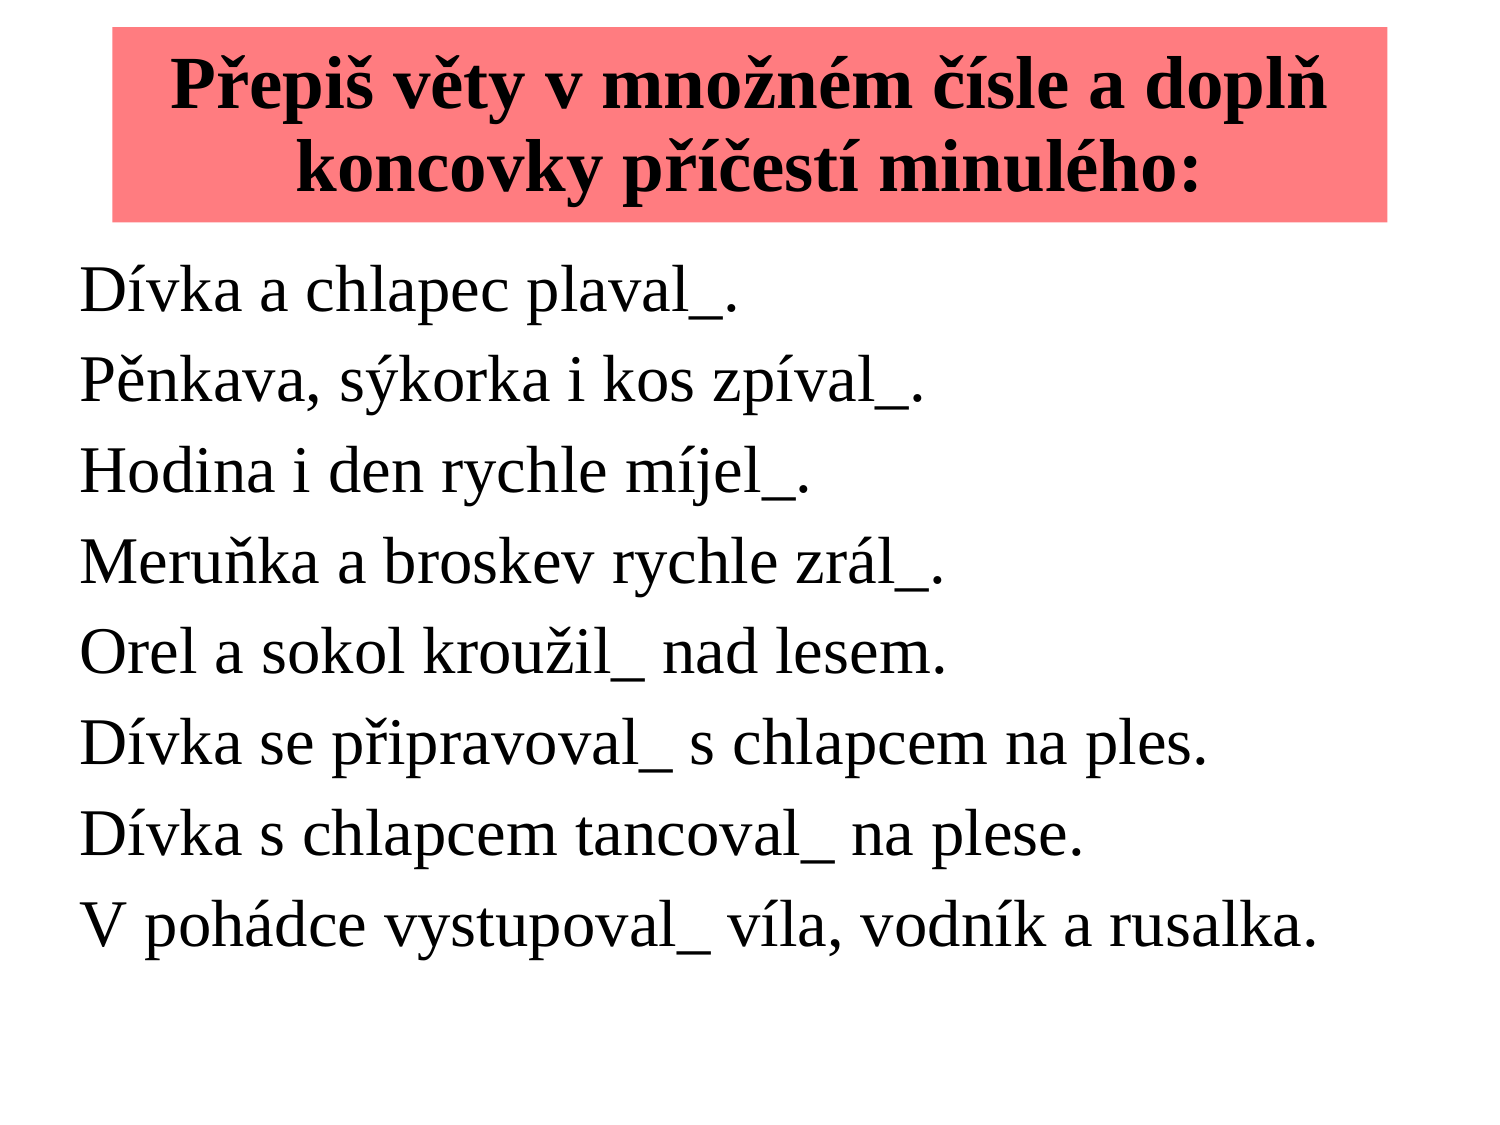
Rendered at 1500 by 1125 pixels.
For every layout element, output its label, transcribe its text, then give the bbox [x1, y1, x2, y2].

title Přepiš věty v množném čísle a doplň koncovky příčestí minulého: [112, 27, 1388, 223]
list Dívka a chlapec plaval_. Pěnkava, sýkorka i kos zpíval_. Hodina i den rychle míjel_. Meruňka a broskev rychle zrál_. Orel a sokol kroužil_ nad lesem. Dívka se připravoval_ s chlapcem na ples. Dívka s chlapcem tancoval_ na plese. V pohádce vystupoval_ víla, vodník a rusalka. [64, 243, 1436, 1071]
